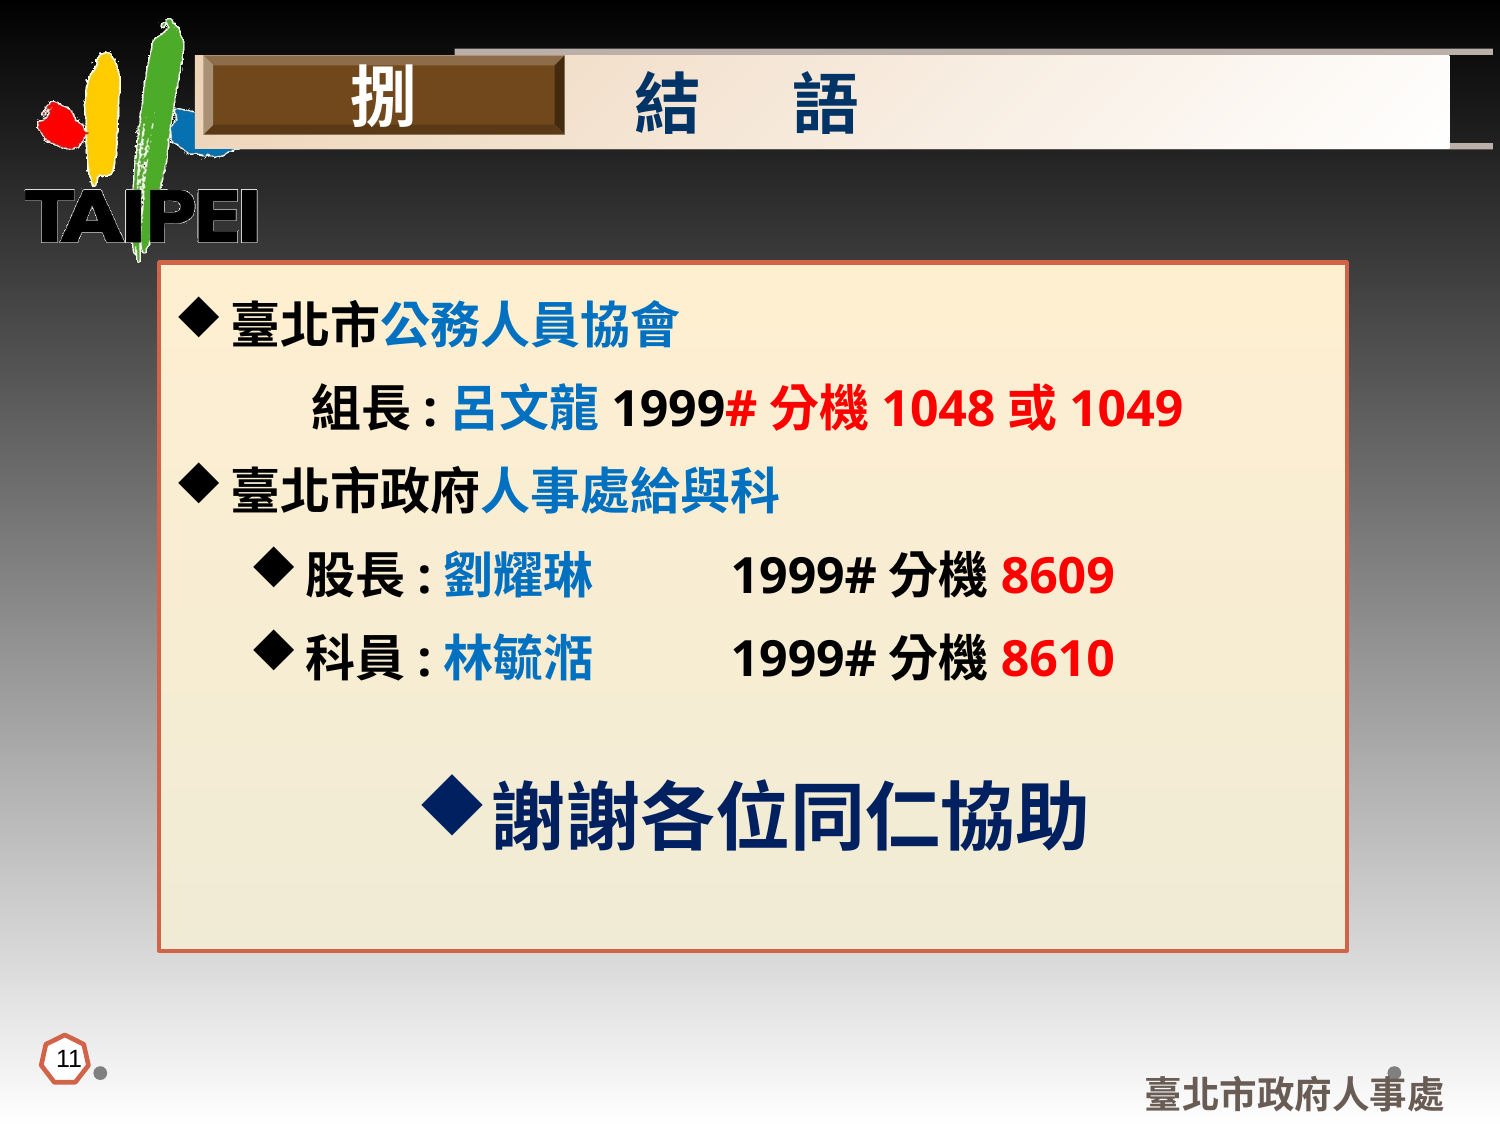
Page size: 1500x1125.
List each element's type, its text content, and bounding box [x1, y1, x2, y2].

text_box 捌 [366, 66, 377, 124]
text_box 捌 [412, 66, 554, 124]
text_box 臺北市政府人事處 [1129, 1012, 1460, 1124]
text_box [194, 55, 1450, 149]
text_box 11 [41, 1035, 101, 1080]
text_box 捌 [375, 104, 386, 124]
text_box 結 語 [620, 55, 1400, 148]
text_box 捌 [214, 66, 359, 124]
text_box 捌 [380, 73, 386, 85]
text_box 捌 [383, 66, 406, 124]
text_box 臺北市公務人員協會 組長:呂文龍1999#分機1048或1049 臺北市政府人事處給與科 股長:劉耀琳 1999#分機8609 科員:林毓湉 1999#分機8610 謝謝各位同仁協助 [159, 262, 1347, 951]
picture [0, 7, 316, 275]
